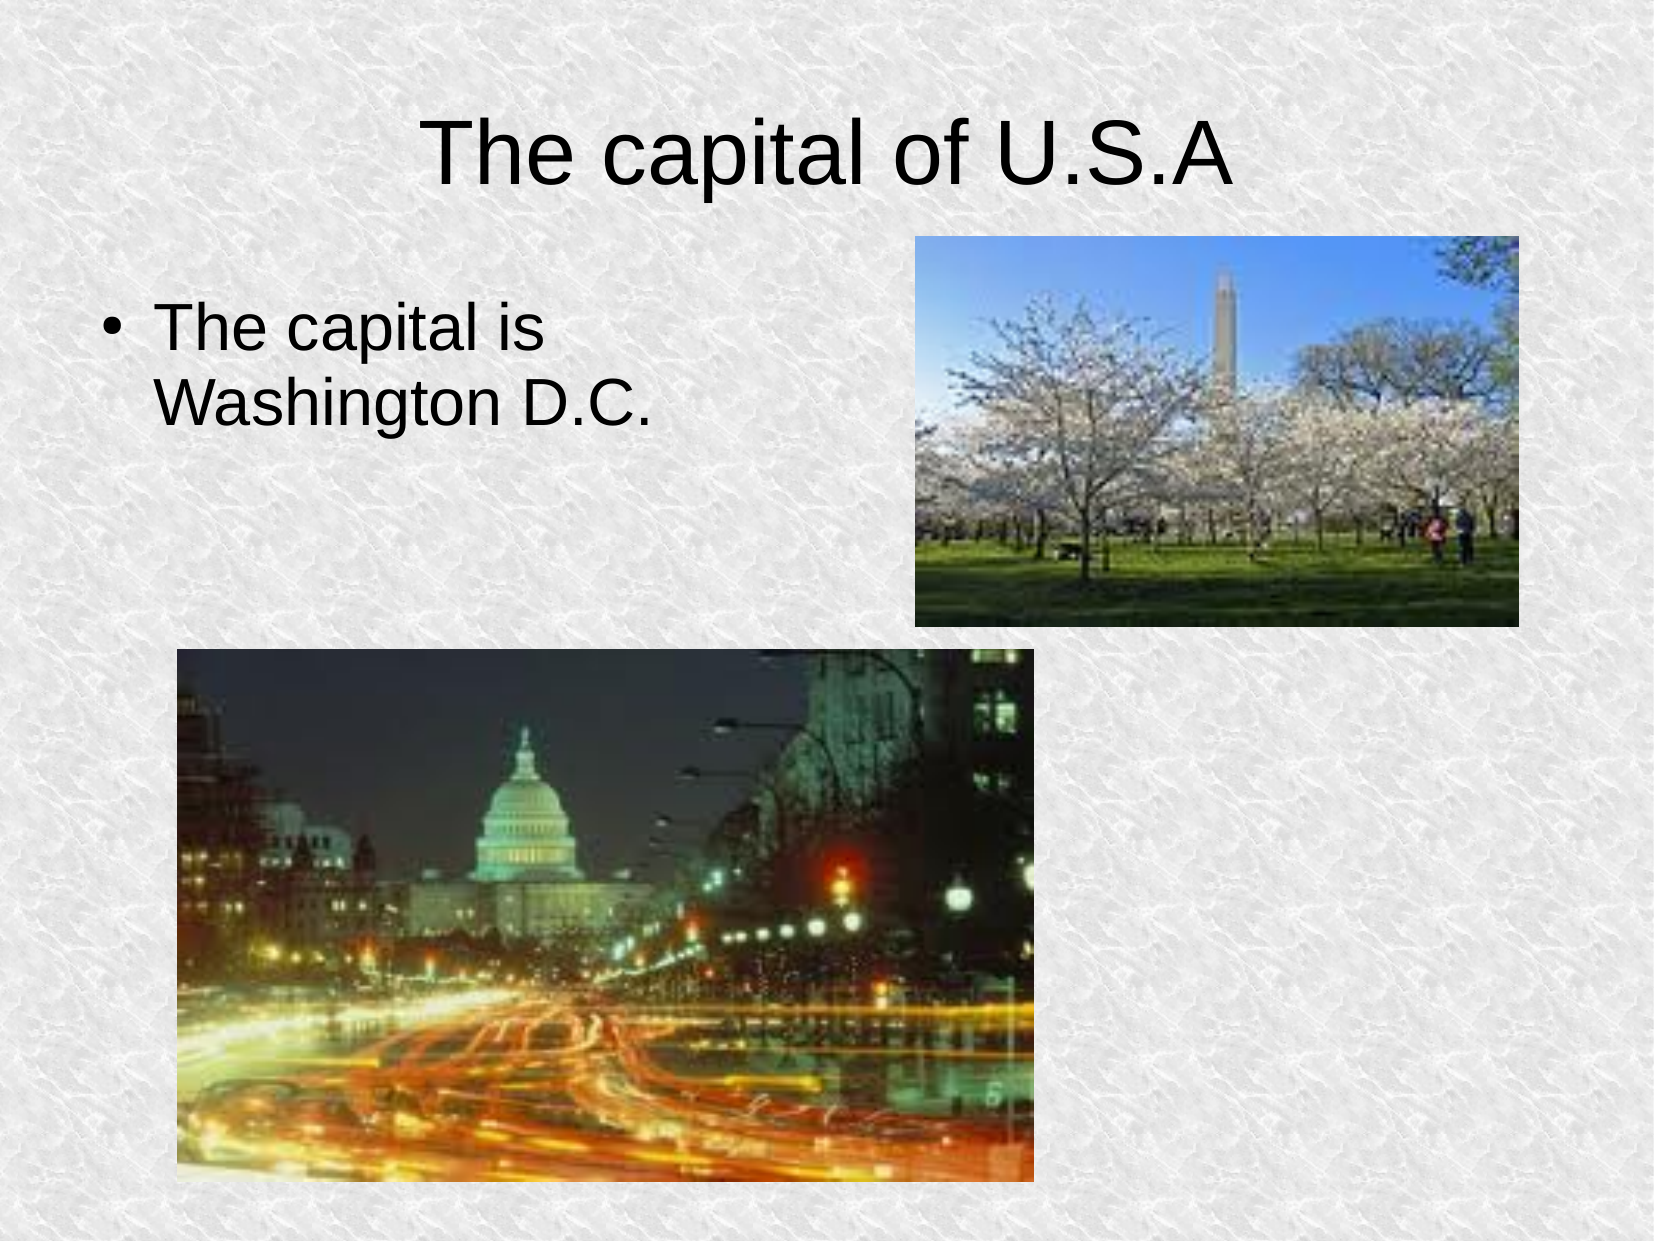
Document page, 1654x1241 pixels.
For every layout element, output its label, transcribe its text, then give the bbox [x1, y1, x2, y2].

list The capital is Washington D.C. [82, 290, 809, 1109]
picture [0, 0, 1654, 1241]
title The capital of U.S.A [82, 49, 1571, 257]
